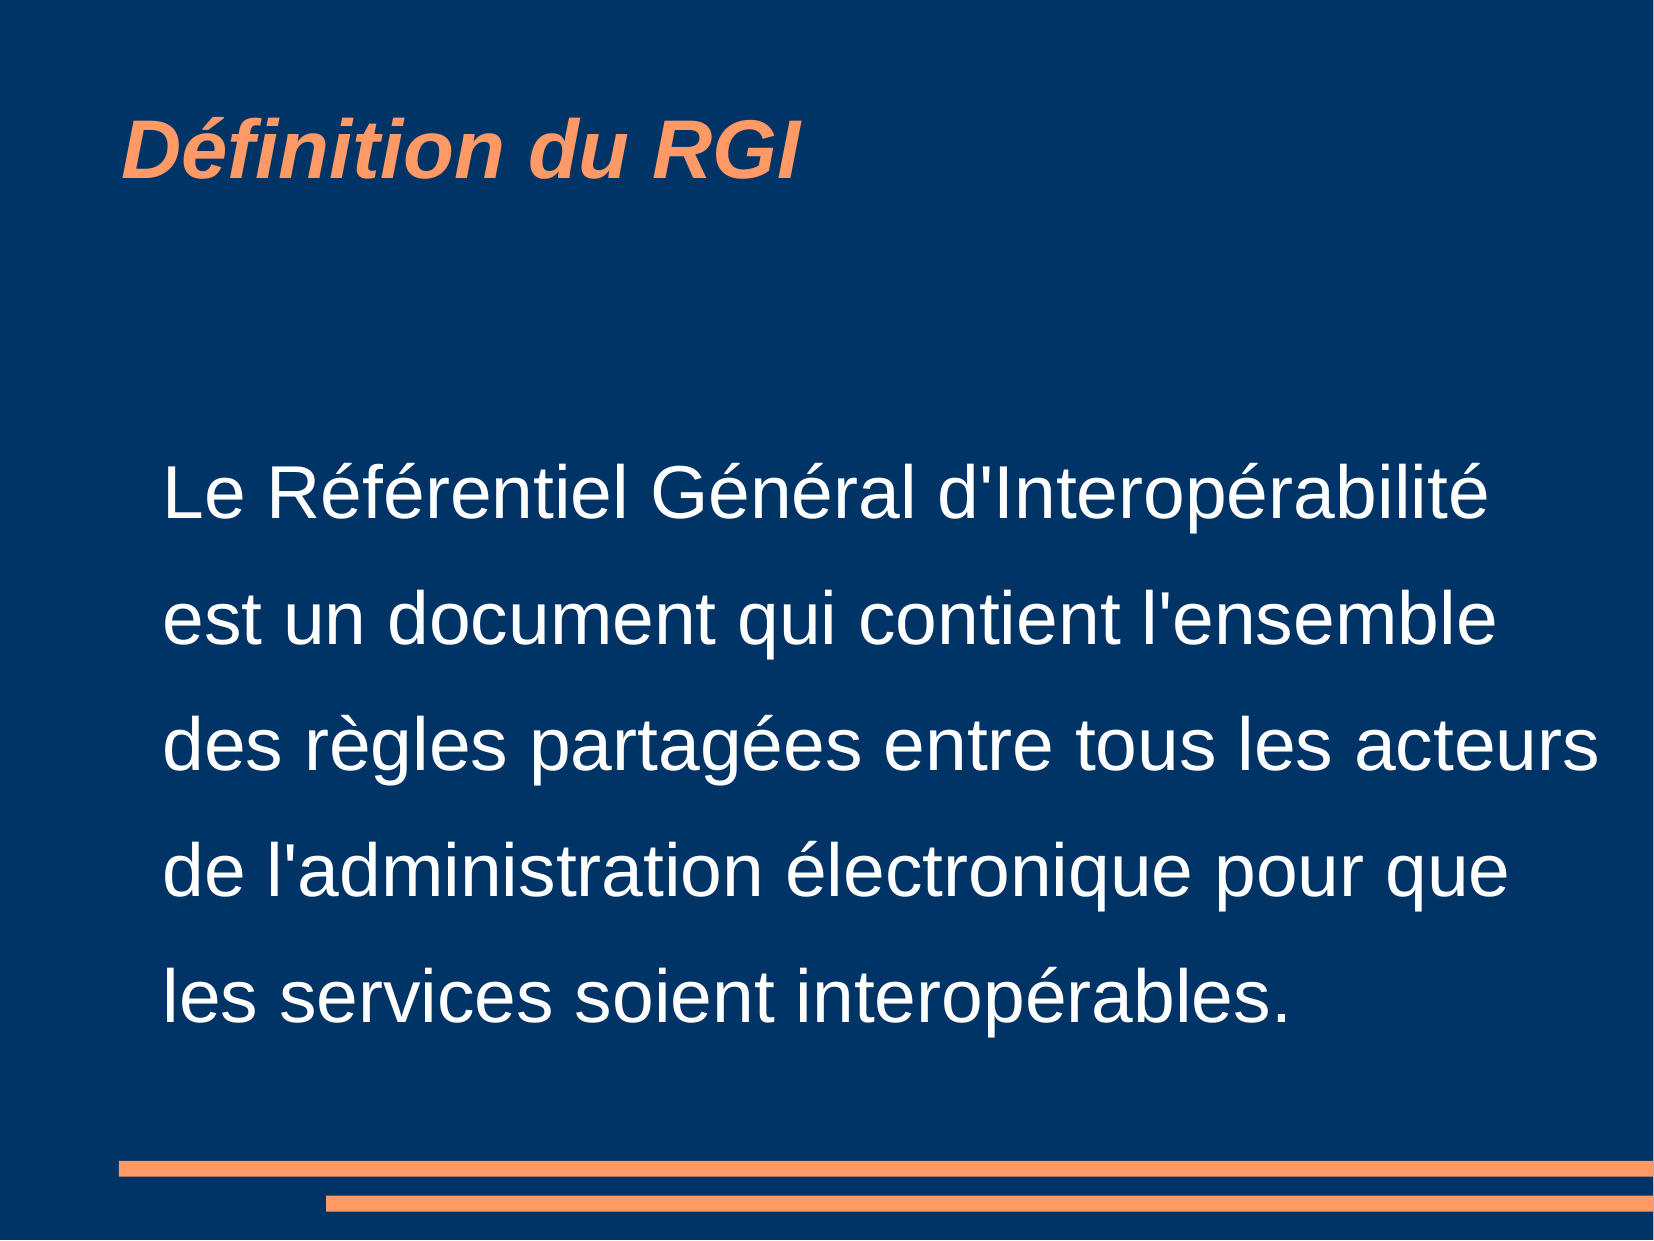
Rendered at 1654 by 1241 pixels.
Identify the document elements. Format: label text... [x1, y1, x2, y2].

title Définition du RGI [121, 53, 1534, 246]
text_box Le Référentiel Général d'Interopérabilité est un document qui contient l'ensemble des règles partagées entre tous les acteurs de l'administration électronique pour que les services soient interopérables. [147, 401, 1625, 1004]
